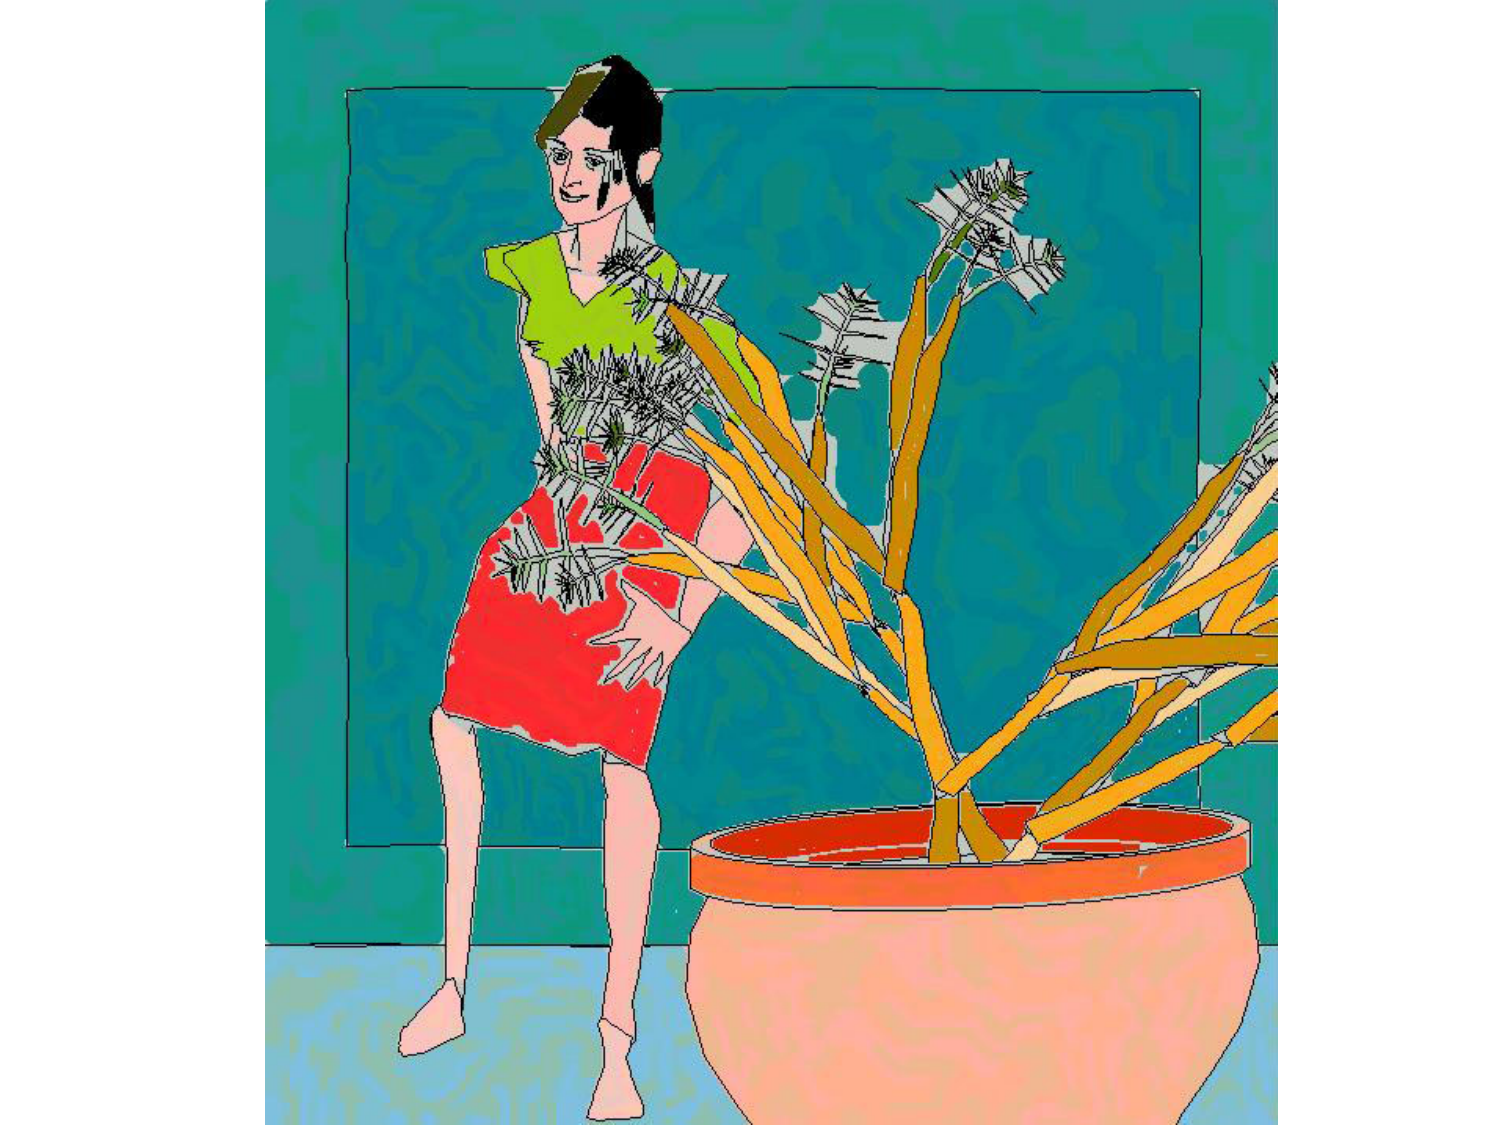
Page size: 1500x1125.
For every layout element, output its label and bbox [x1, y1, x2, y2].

picture [265, 0, 1278, 1125]
